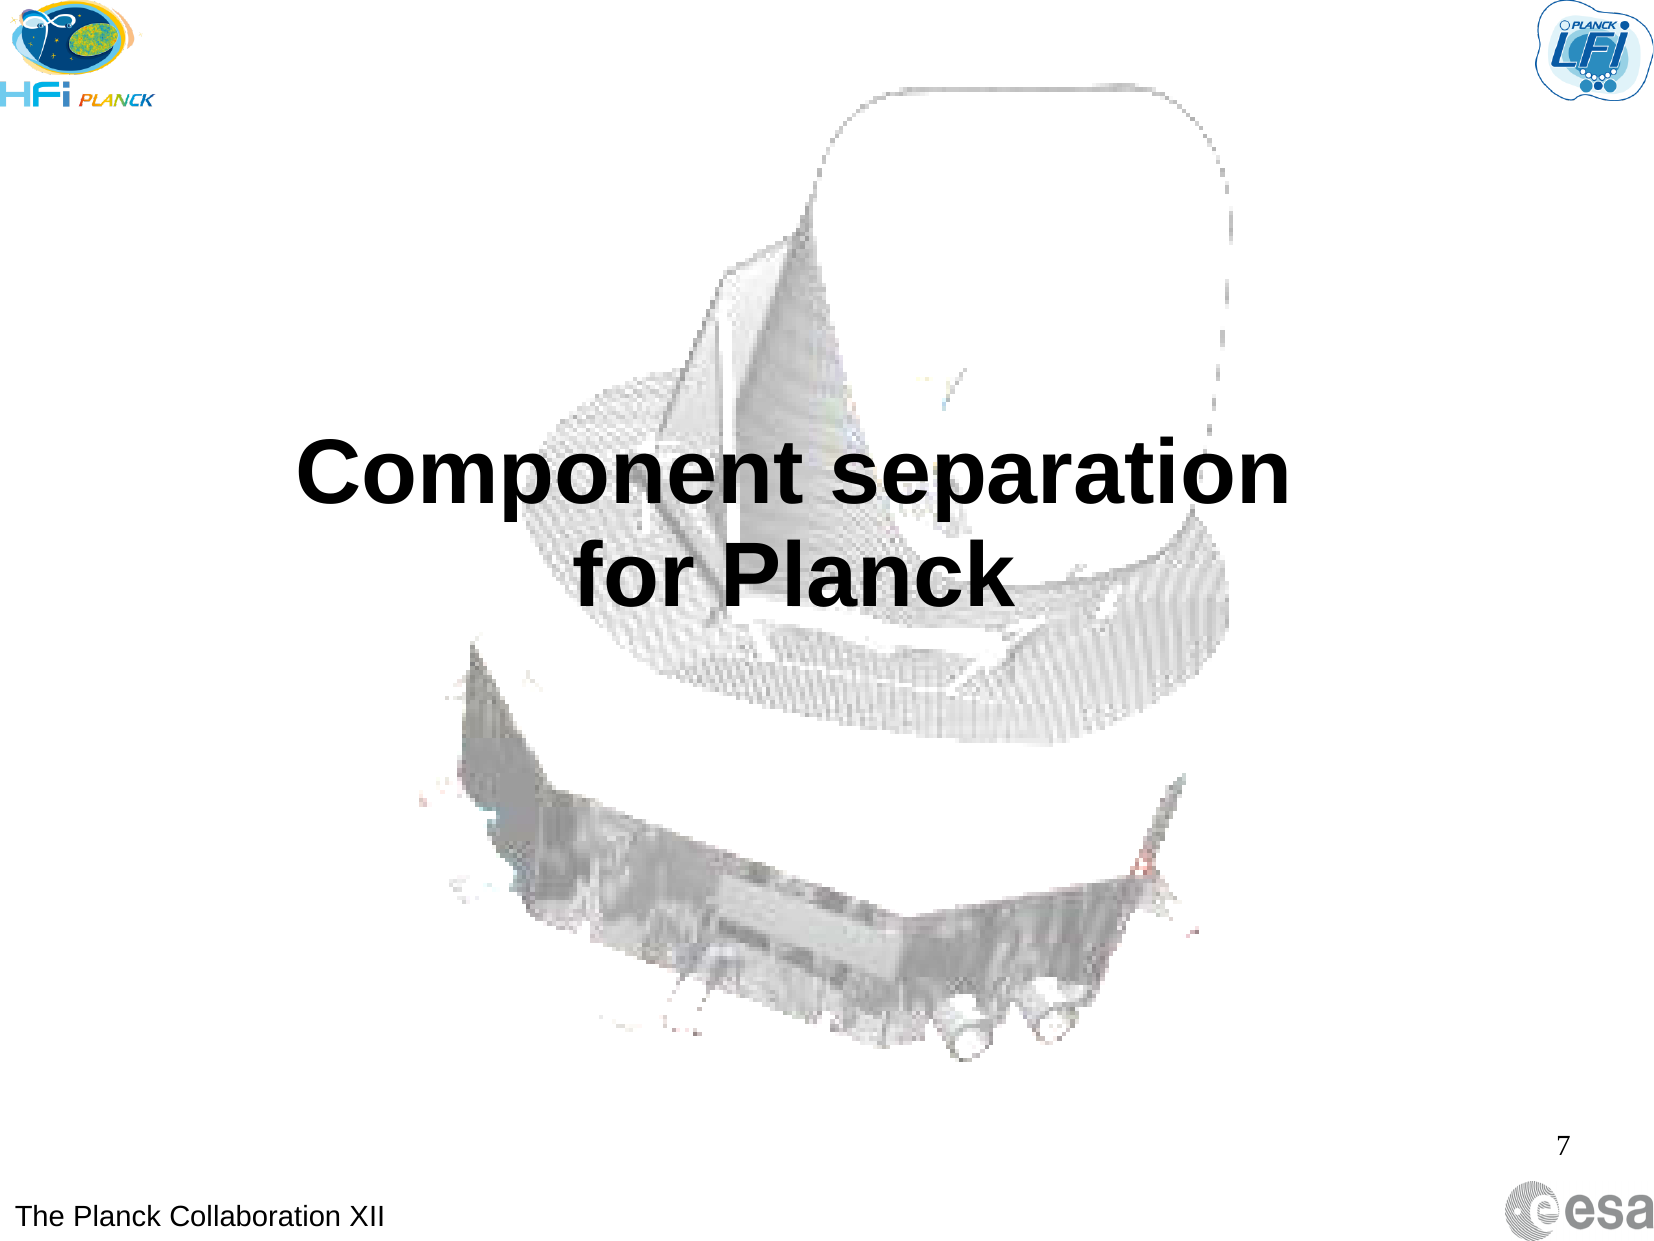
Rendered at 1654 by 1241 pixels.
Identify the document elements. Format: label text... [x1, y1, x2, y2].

picture [1505, 1181, 1654, 1241]
picture [398, 634, 1255, 1123]
text_box The Planck Collaboration XII [0, 1192, 402, 1241]
text_box Component separation for Planck [280, 413, 1374, 634]
picture [398, 58, 1255, 413]
picture [0, 0, 156, 108]
picture [1535, 0, 1654, 101]
